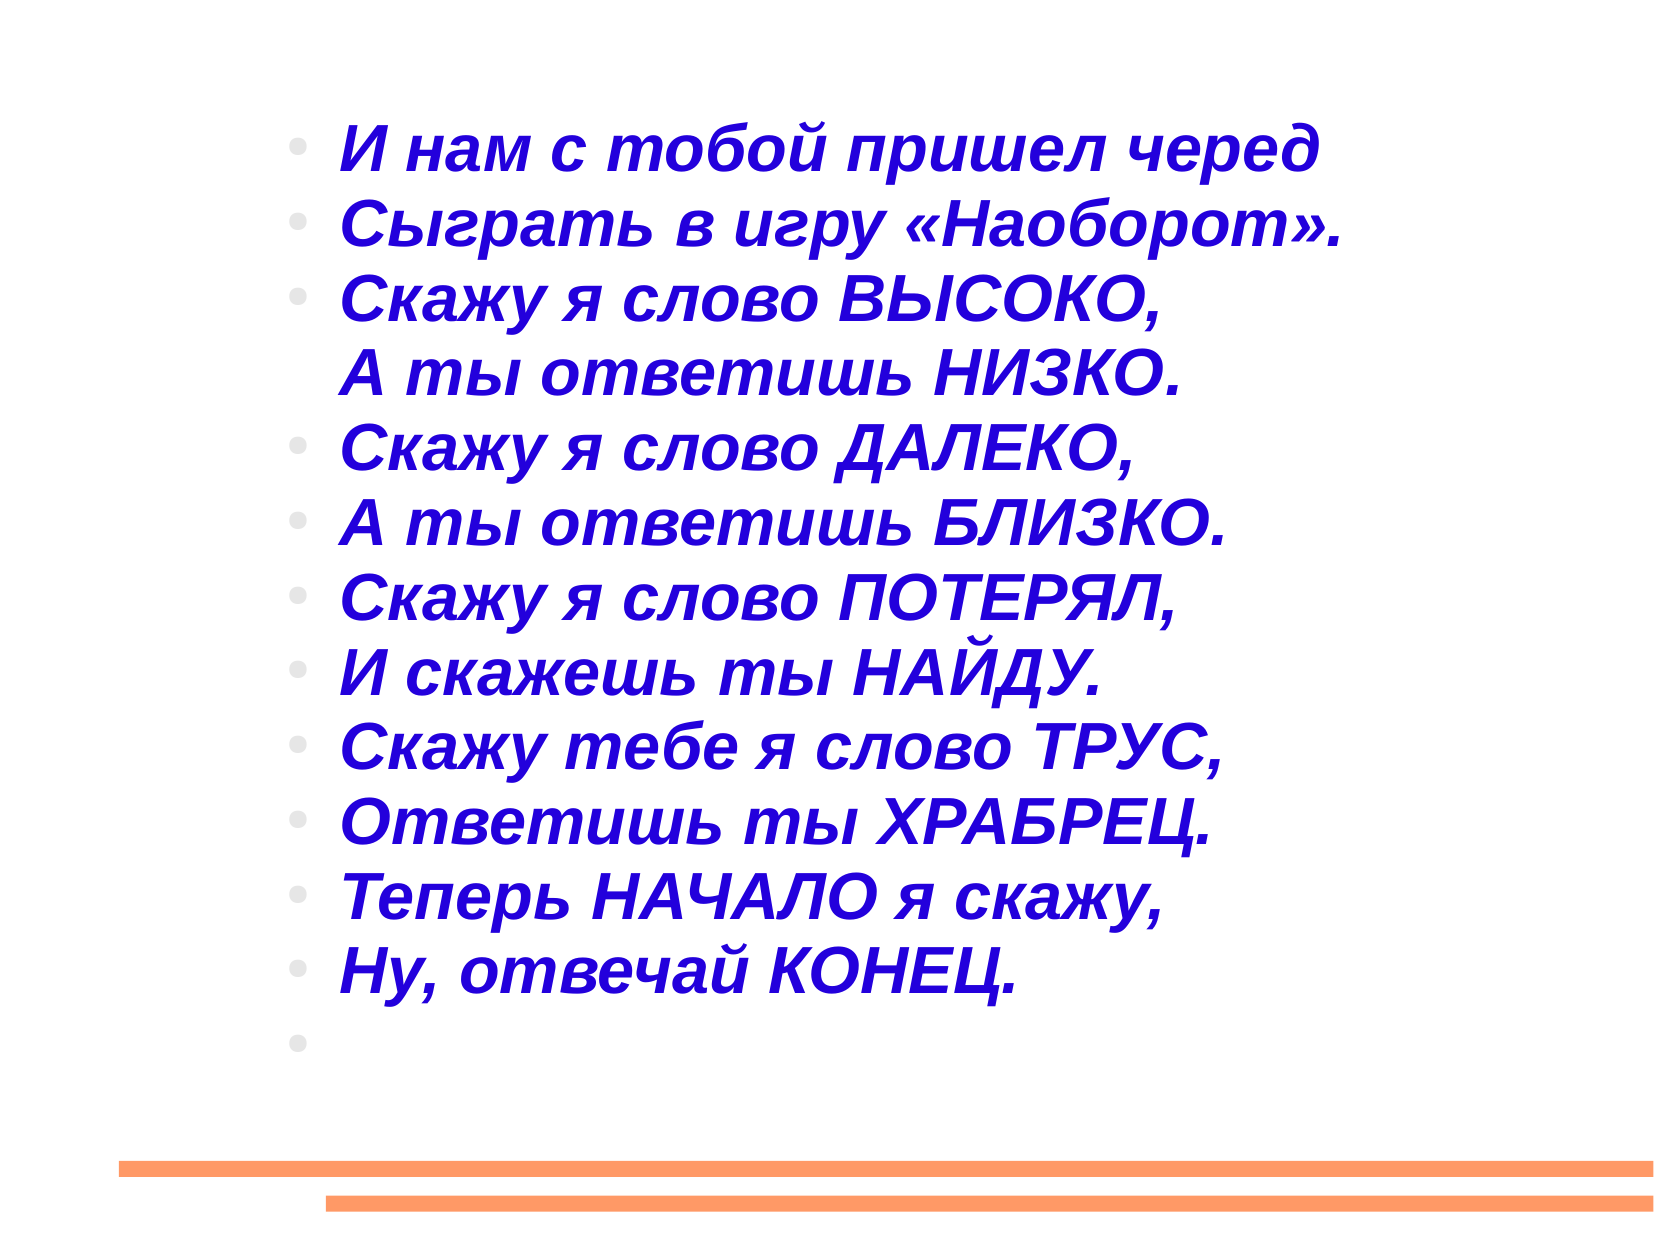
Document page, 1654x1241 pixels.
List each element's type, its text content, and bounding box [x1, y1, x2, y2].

text_box И нам с тобой пришел черед Сыграть в игру «Наоборот». Скажу я слово ВЫСОКО, А ты ответишь НИЗКО. Скажу я слово ДАЛЕКО, А ты ответишь БЛИЗКО. Скажу я слово ПОТЕРЯЛ, И скажешь ты НАЙДУ. Скажу тебе я слово ТРУС, Ответишь ты ХРАБРЕЦ. Теперь НАЧАЛО я скажу, Ну, отвечай КОНЕЦ. [253, 103, 1405, 1241]
